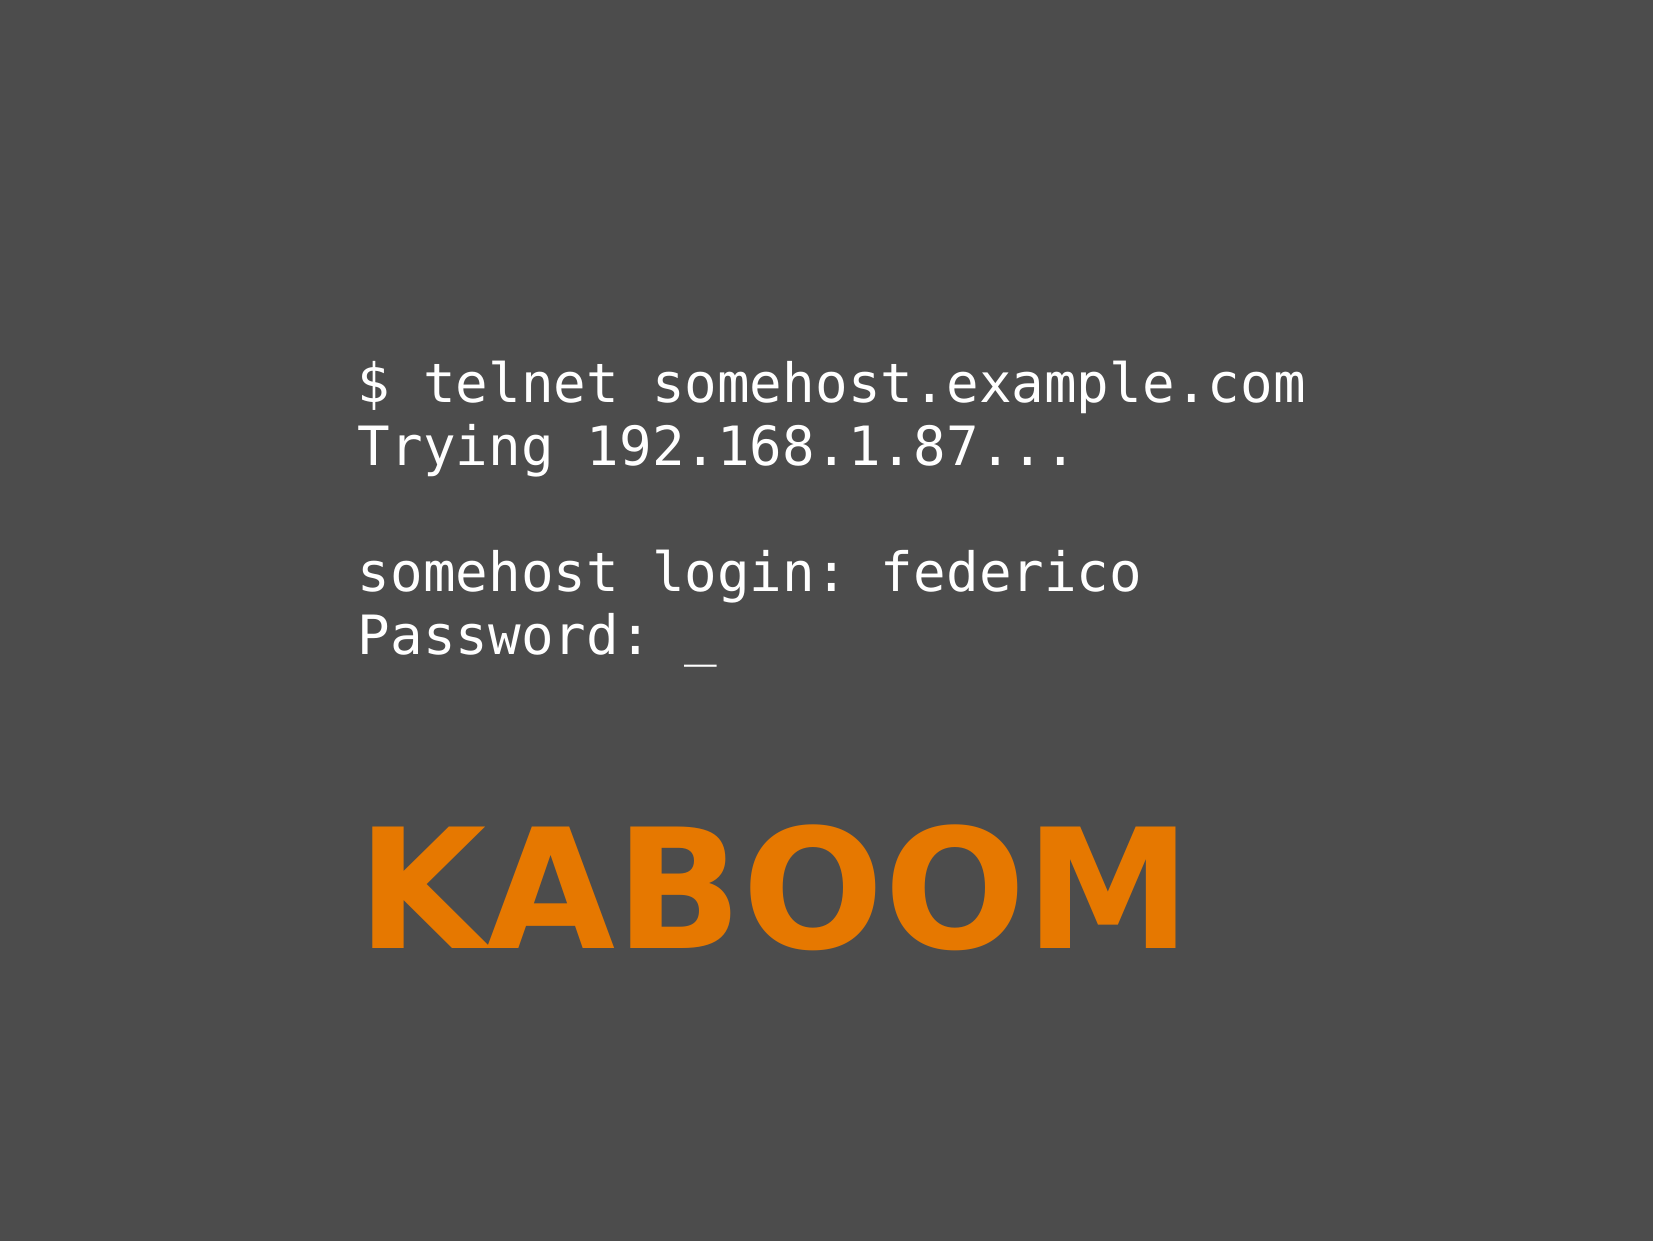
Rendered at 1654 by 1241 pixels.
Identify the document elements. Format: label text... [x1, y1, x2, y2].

text_box $ telnet somehost.example.com Trying 192.168.1.87... somehost login: federico Password: _ KABOOM [342, 345, 1463, 1058]
